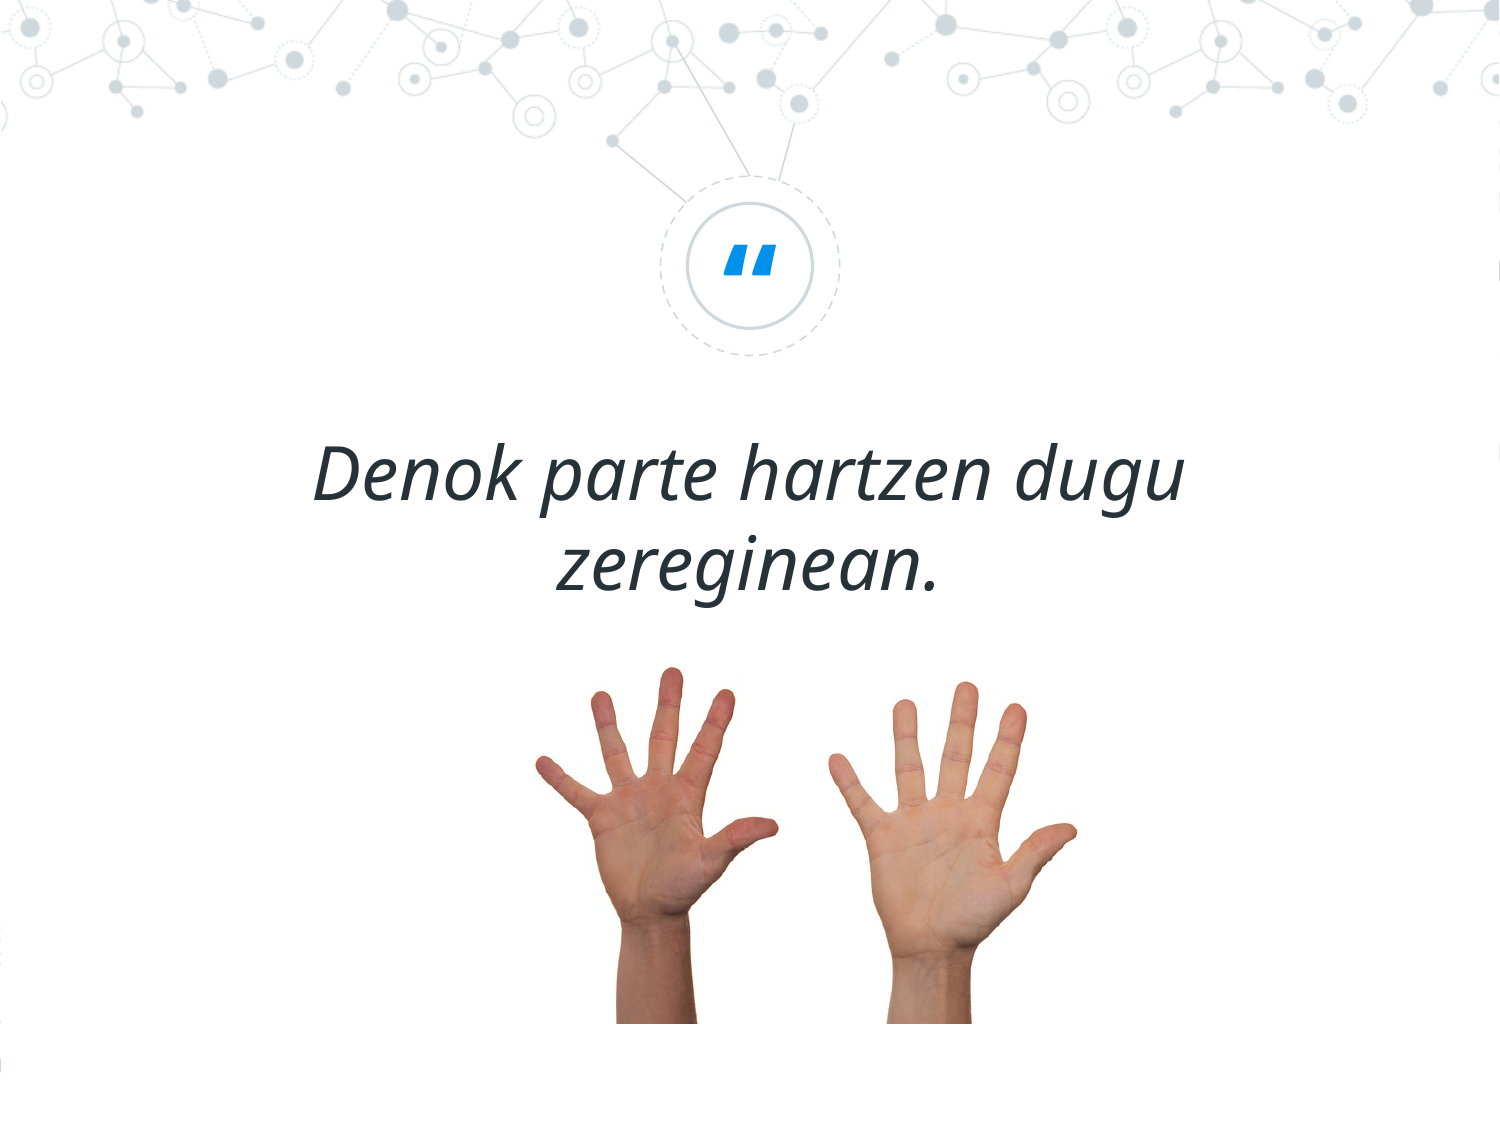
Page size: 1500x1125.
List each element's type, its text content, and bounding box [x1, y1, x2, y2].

picture [0, 0, 1500, 1125]
list Denok parte hartzen dugu zereginean. [199, 410, 1301, 618]
